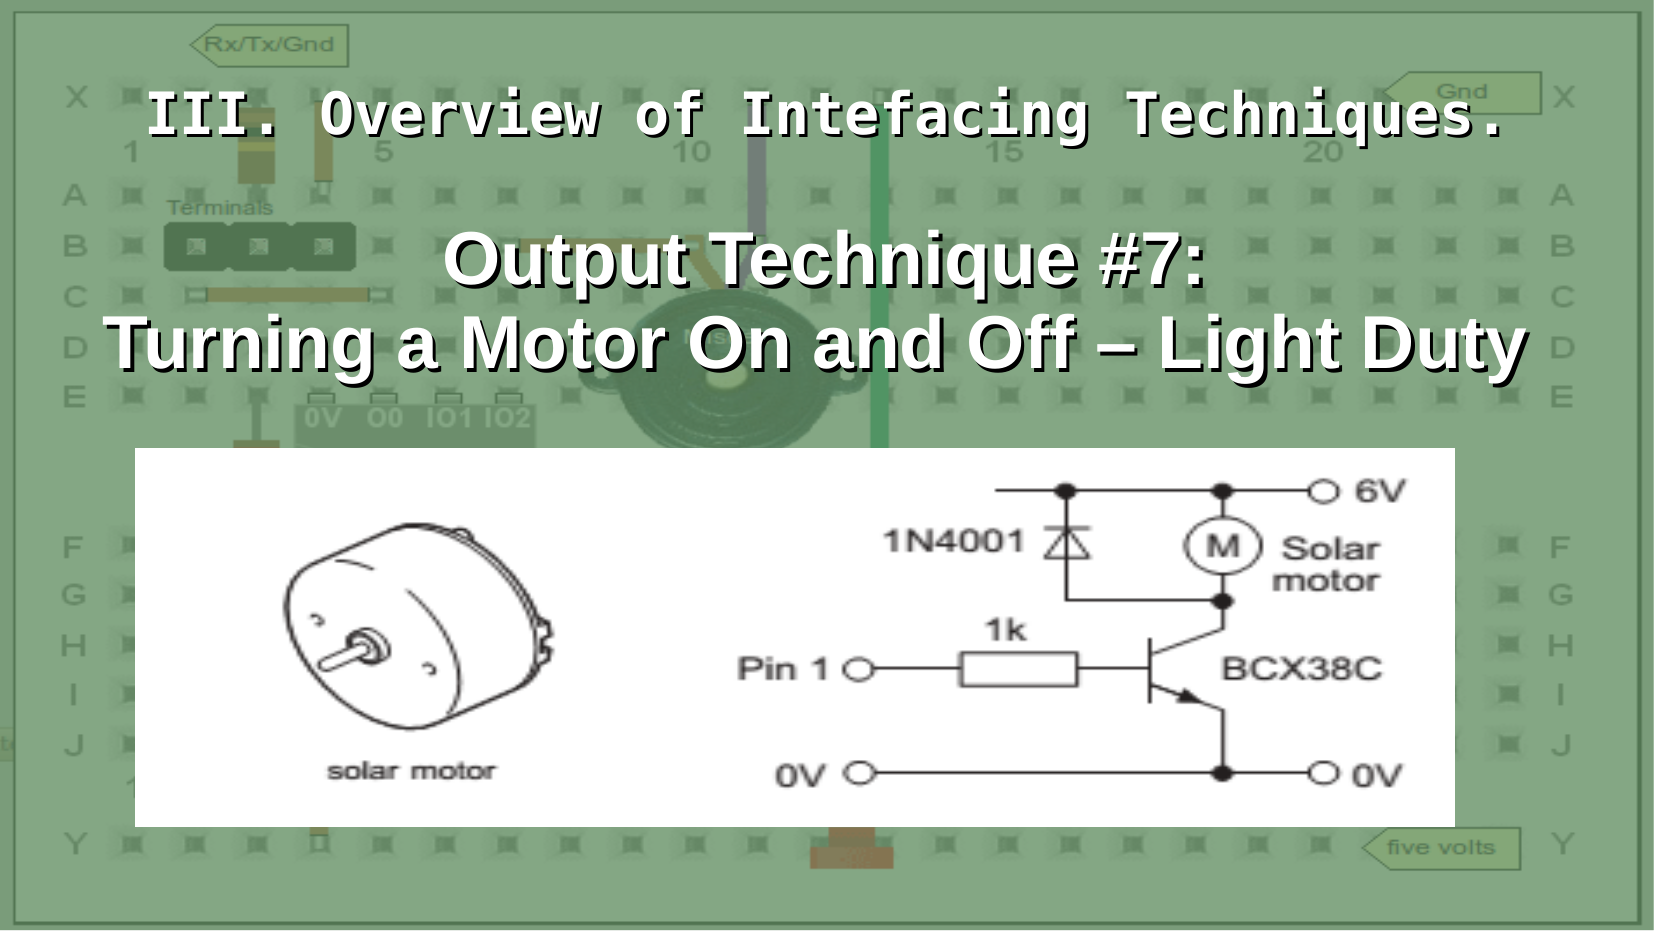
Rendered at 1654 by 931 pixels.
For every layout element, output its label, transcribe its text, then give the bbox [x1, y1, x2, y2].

subtitle Output Technique #7: Turning a Motor On and Off – Light Duty [71, 827, 1561, 889]
title III. Overview of Intefacing Techniques. [82, 28, 1571, 202]
text_box [71, 287, 1561, 827]
picture [0, 0, 1654, 931]
subtitle Output Technique #7: Turning a Motor On and Off – Light Duty [71, 216, 1561, 287]
